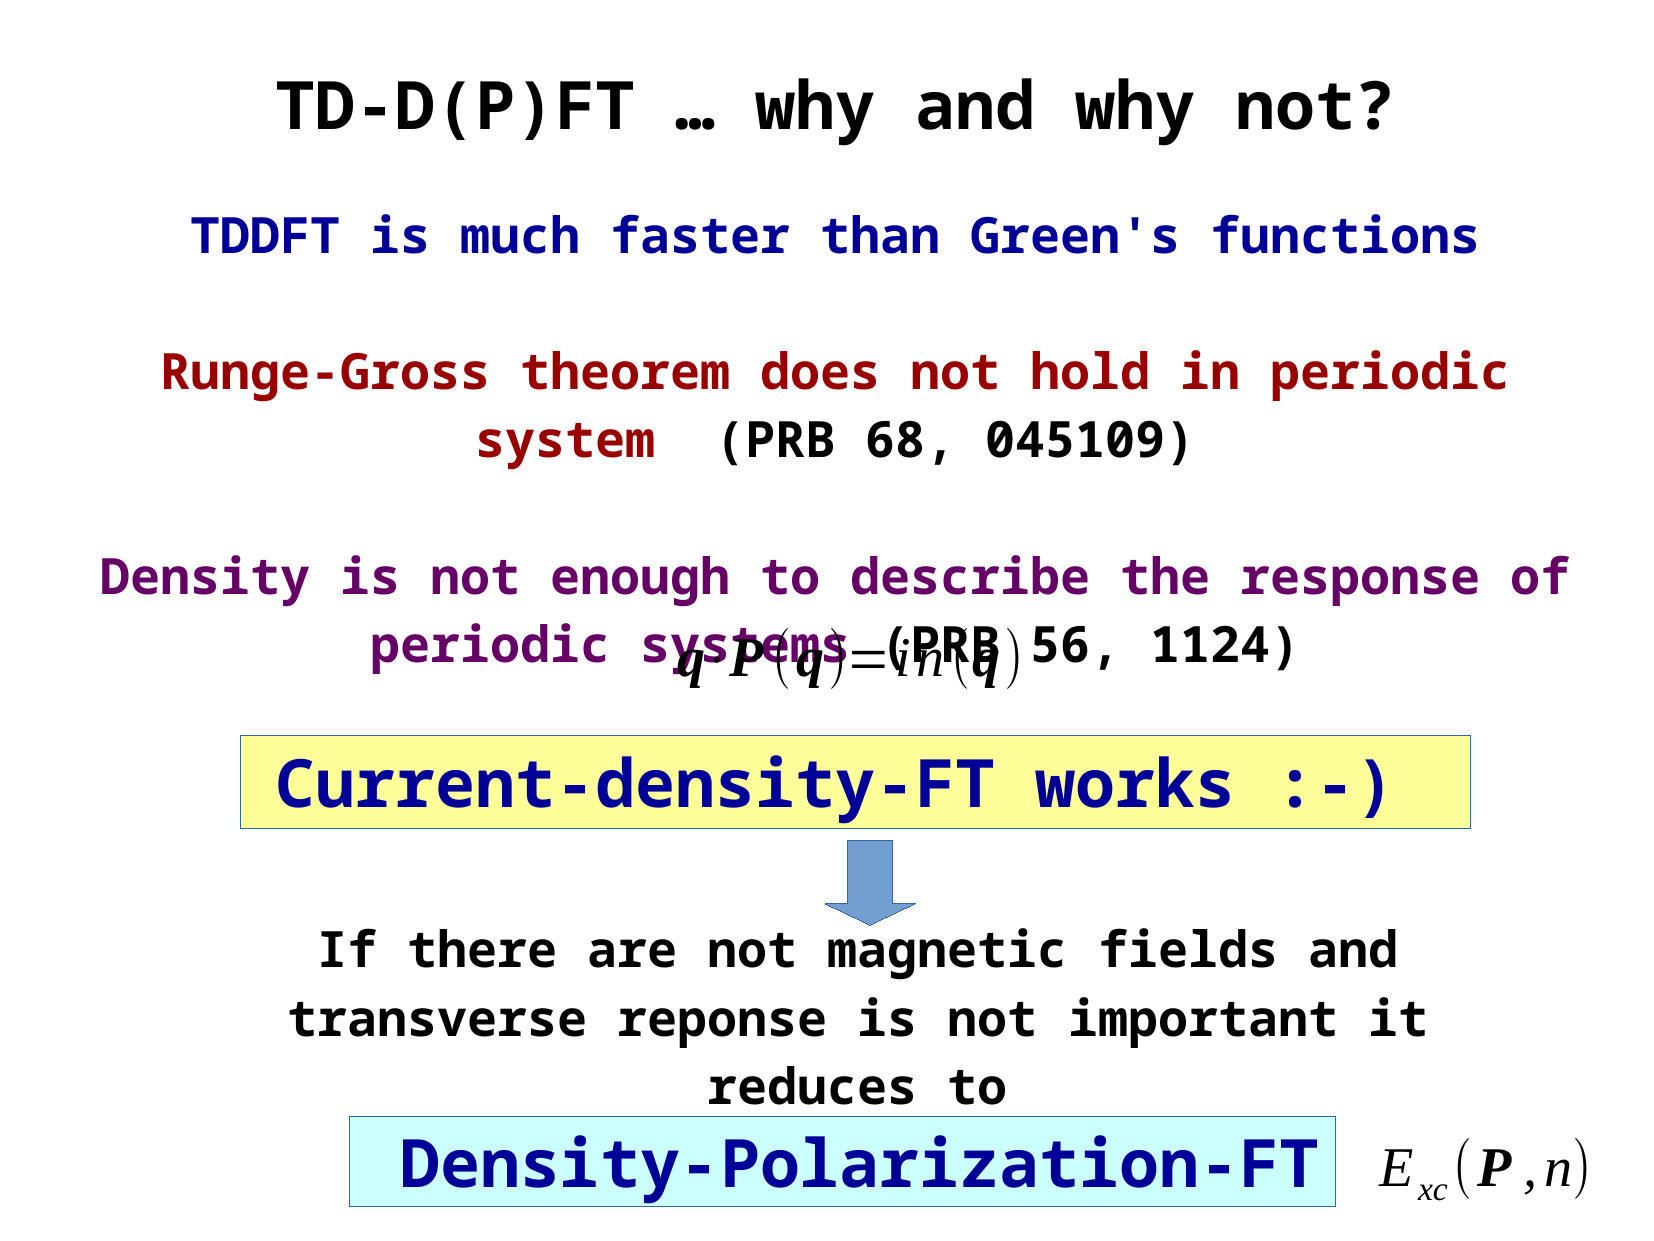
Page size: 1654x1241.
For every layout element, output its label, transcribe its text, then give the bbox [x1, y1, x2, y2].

chart [1361, 1134, 1607, 1207]
text_box TDDFT is much faster than Green's functions Runge-Gross theorem does not hold in periodic system (PRB 68, 045109) Density is not enough to describe the response of periodic systems (PRB 56, 1124) [85, 192, 1591, 612]
title TD-D(P)FT … why and why not? [240, 56, 1471, 151]
text_box [825, 840, 916, 926]
text_box Density-Polarization-FT [349, 1122, 1336, 1201]
title Current-density-FT works :-) [240, 735, 1471, 829]
title If there are not magnetic fields and transverse reponse is not important it reduces to [225, 930, 1456, 1104]
chart [663, 624, 1039, 692]
